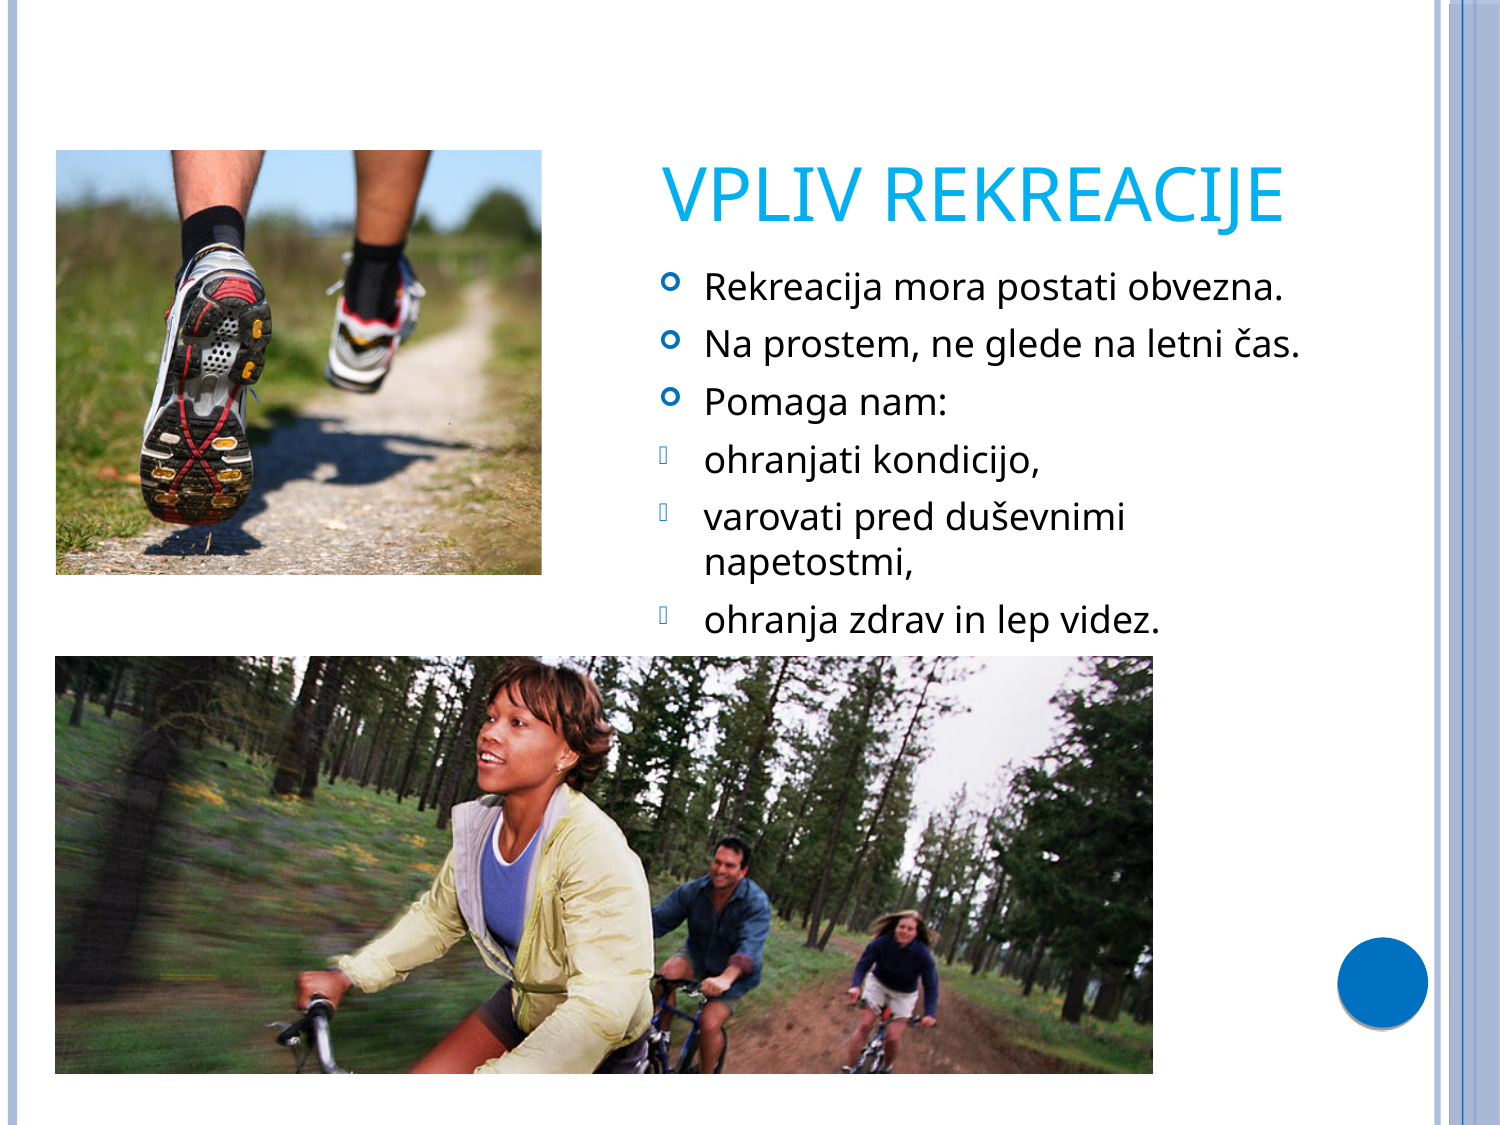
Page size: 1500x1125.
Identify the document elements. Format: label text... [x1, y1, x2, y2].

list Rekreacija mora postati obvezna. Na prostem, ne glede na letni čas. Pomaga nam: ohranjati kondicijo, varovati pred duševnimi napetostmi, ohranja zdrav in lep videz. [643, 255, 1353, 709]
title Vpliv rekreacije [76, 56, 1302, 244]
picture [55, 150, 542, 575]
picture [55, 656, 1153, 1074]
